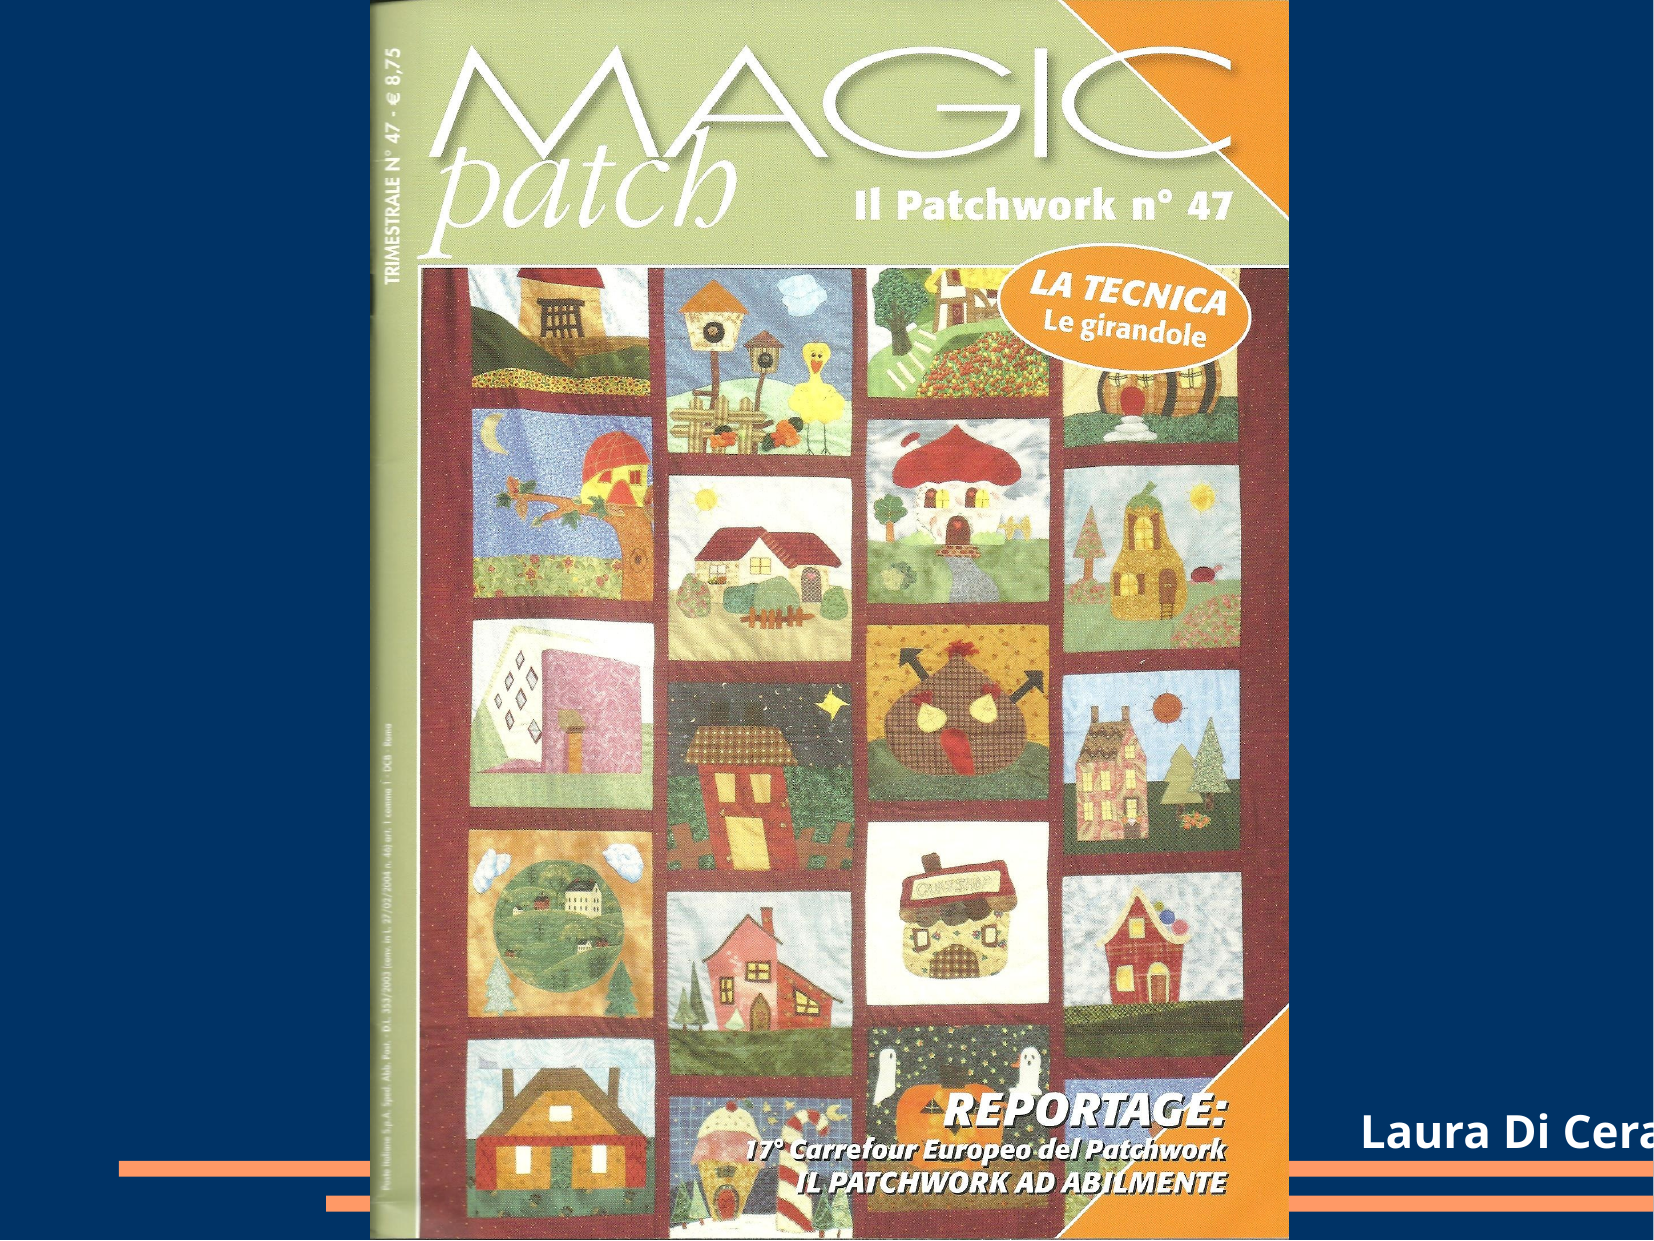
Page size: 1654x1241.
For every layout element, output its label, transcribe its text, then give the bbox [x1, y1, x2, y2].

picture [370, 0, 1289, 1240]
text_box Laura Di Cera [1334, 1092, 1654, 1165]
